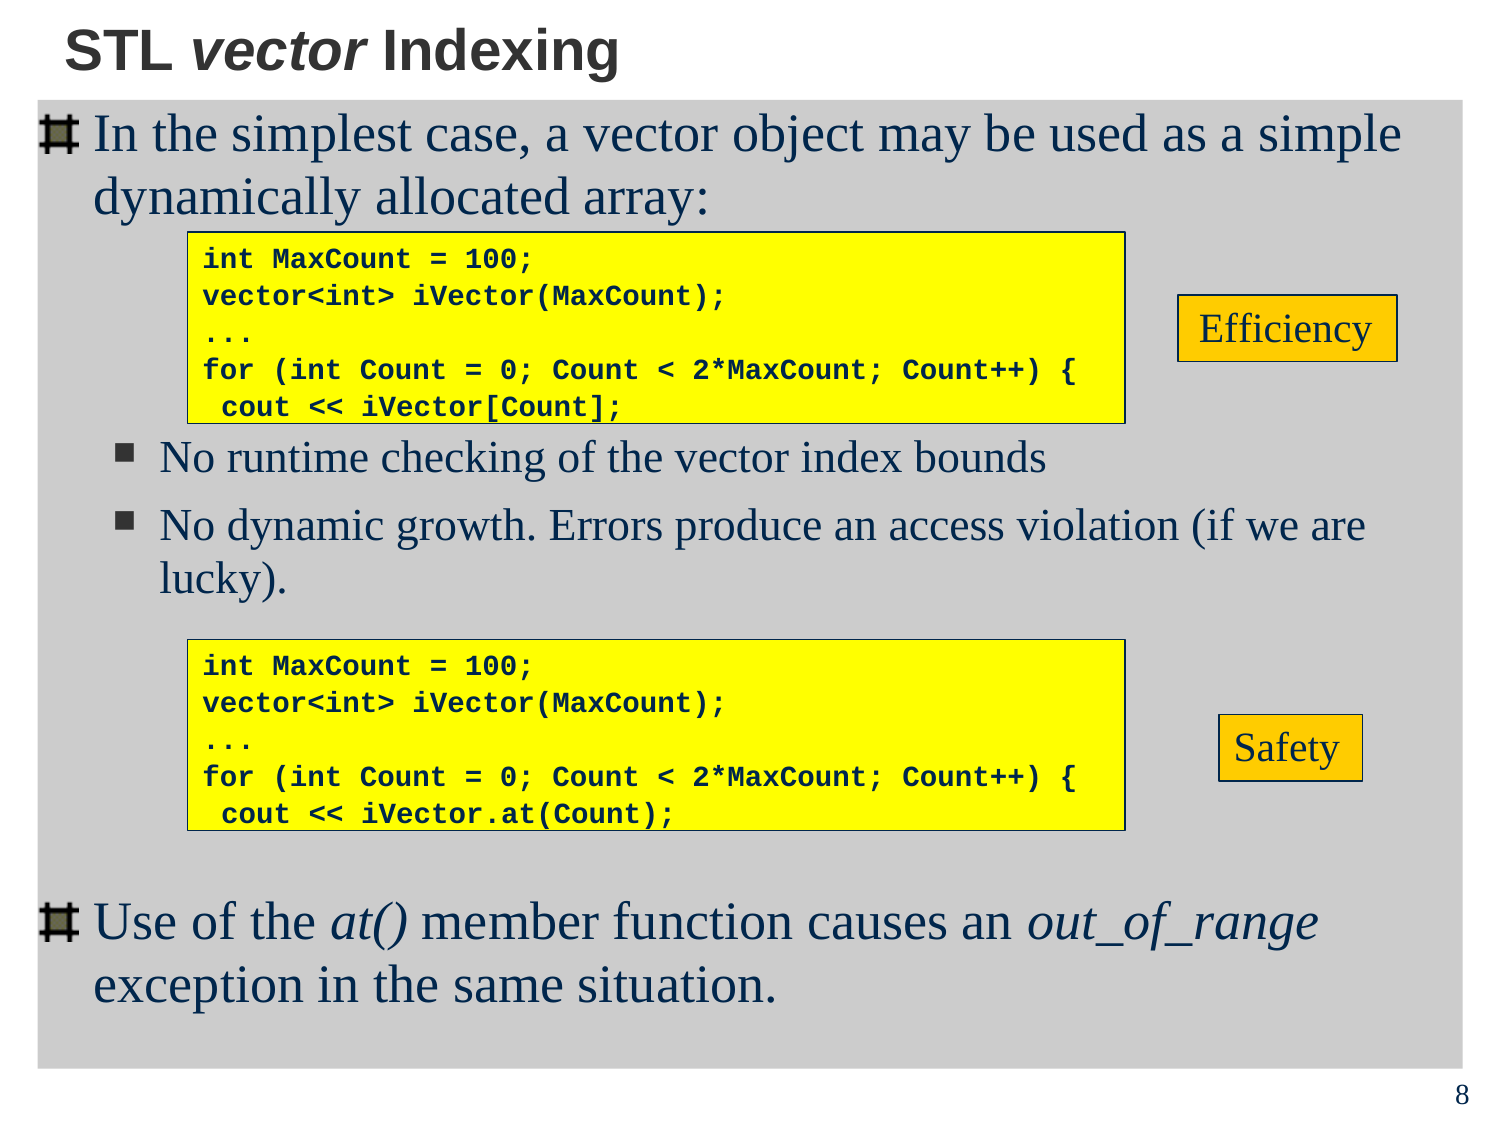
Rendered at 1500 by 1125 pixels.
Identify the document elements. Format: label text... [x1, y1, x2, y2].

text_box [1178, 294, 1184, 362]
text_box int MaxCount = 100; vector<int> iVector(MaxCount); ... for (int Count = 0; Count < 2*MaxCount; Count++) { cout << iVector.at(Count); [187, 639, 1126, 839]
text_box Efficiency [1184, 294, 1404, 362]
title STL vector Indexing [50, 0, 1450, 91]
list In the simplest case, a vector object may be used as a simple dynamically allocated array: No runtime checking of the vector index bounds No dynamic growth. Errors produce an access violation (if we are lucky). Use of the at() member function causes an out_of_range exception in the same situation. [37, 99, 1463, 1069]
text_box Safety [1218, 714, 1363, 782]
text_box int MaxCount = 100; vector<int> iVector(MaxCount); ... for (int Count = 0; Count < 2*MaxCount; Count++) { cout << iVector[Count]; [187, 232, 1126, 432]
